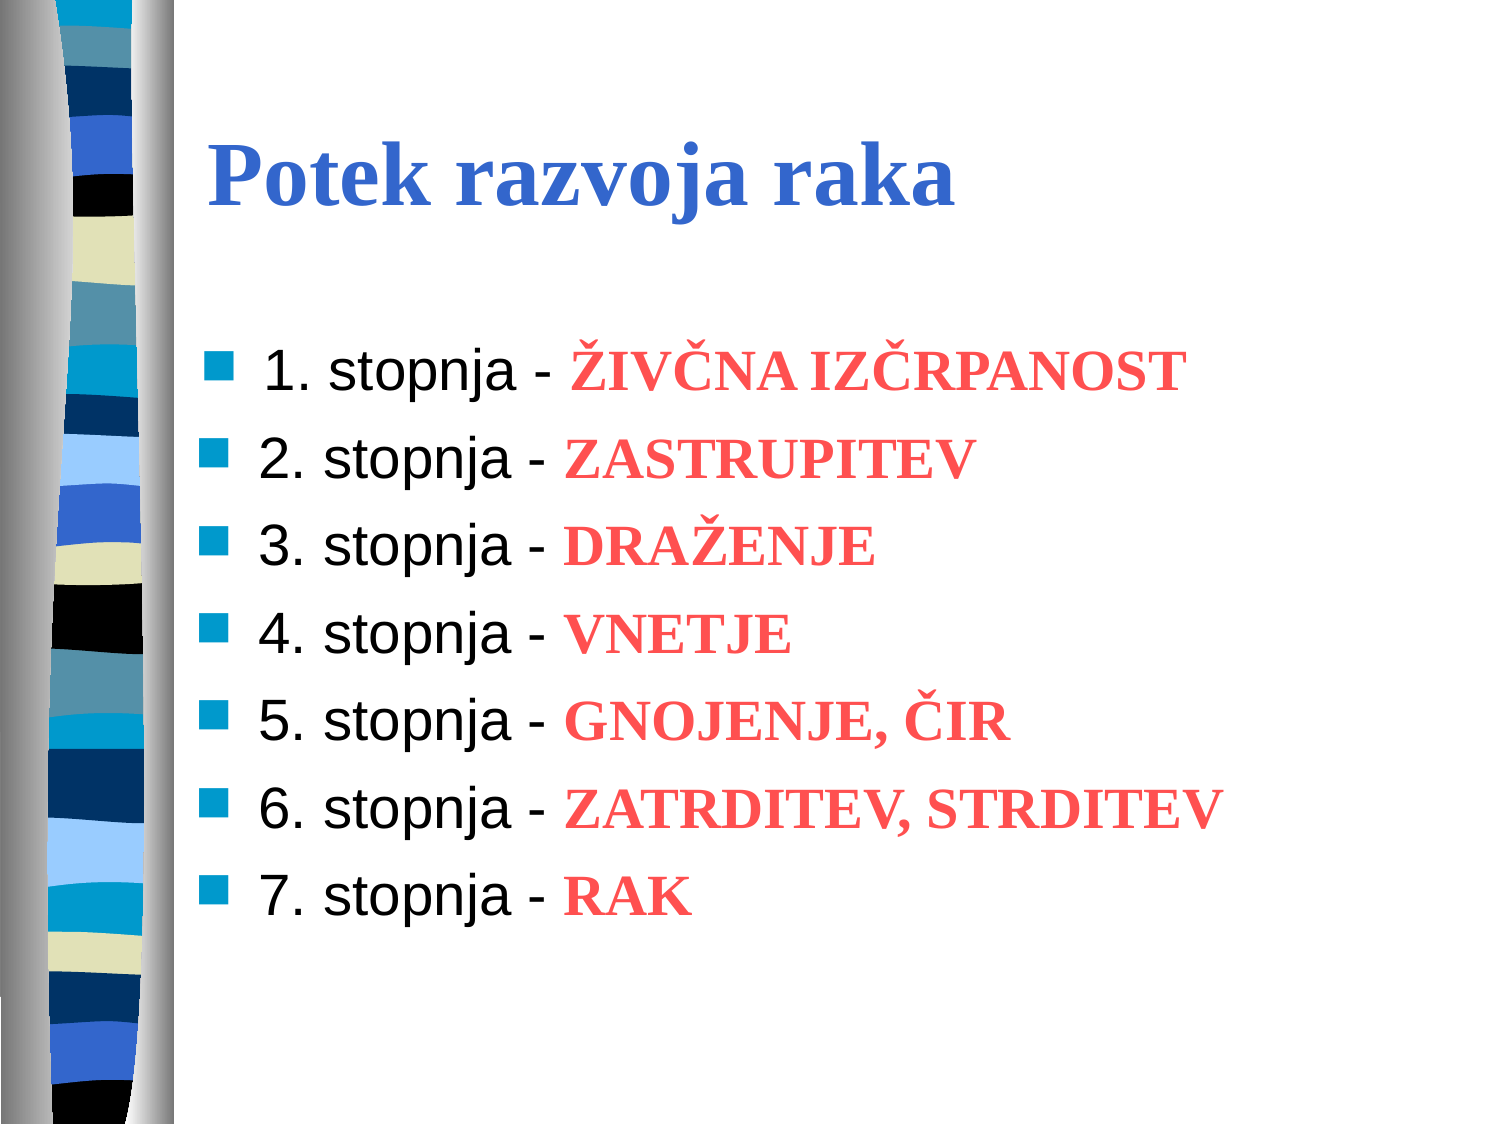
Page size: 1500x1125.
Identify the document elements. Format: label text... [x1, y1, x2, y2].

text_box 3. stopnja - DRAŽENJE [187, 499, 1463, 587]
text_box 7. stopnja - RAK [187, 849, 1463, 938]
text_box 2. stopnja - ZASTRUPITEV [187, 412, 1463, 499]
text_box 6. stopnja - ZATRDITEV, STRDITEV [187, 762, 1463, 849]
text_box 4. stopnja - VNETJE [187, 587, 1463, 674]
title Potek razvoja raka [192, 75, 1468, 263]
list 1. stopnja - ŽIVČNA IZČRPANOST [192, 324, 1468, 413]
text_box 5. stopnja - GNOJENJE, ČIR [187, 674, 1463, 762]
